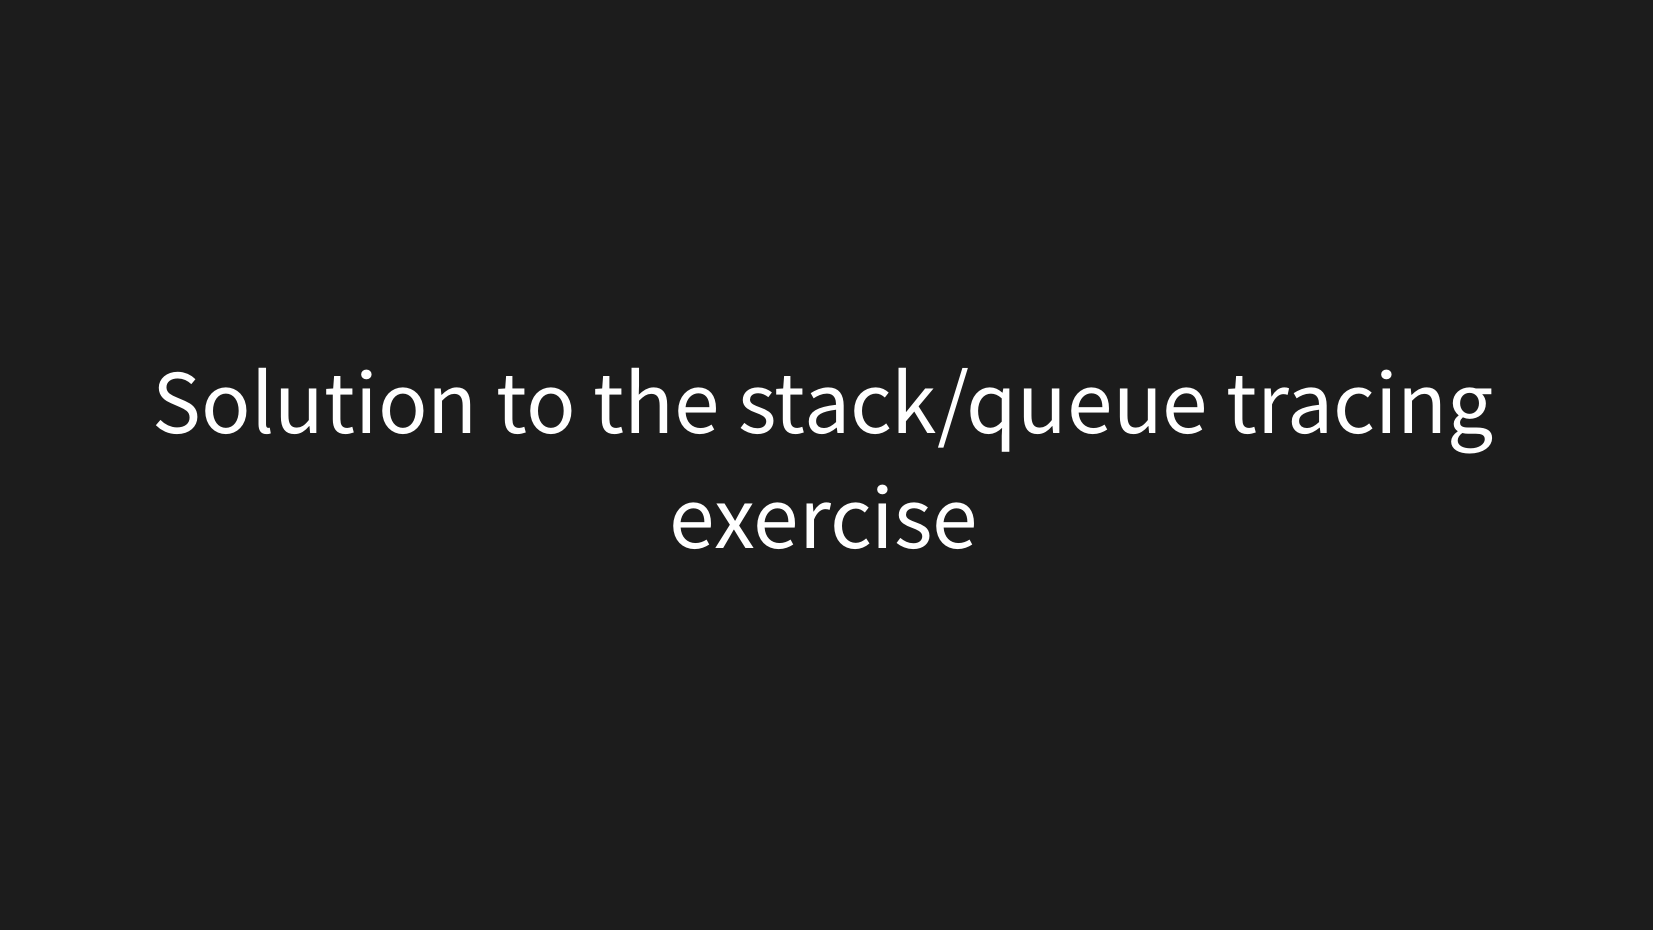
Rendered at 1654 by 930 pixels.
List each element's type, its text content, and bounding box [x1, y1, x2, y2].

title Solution to the stack/queue tracing exercise [0, 343, 1651, 574]
